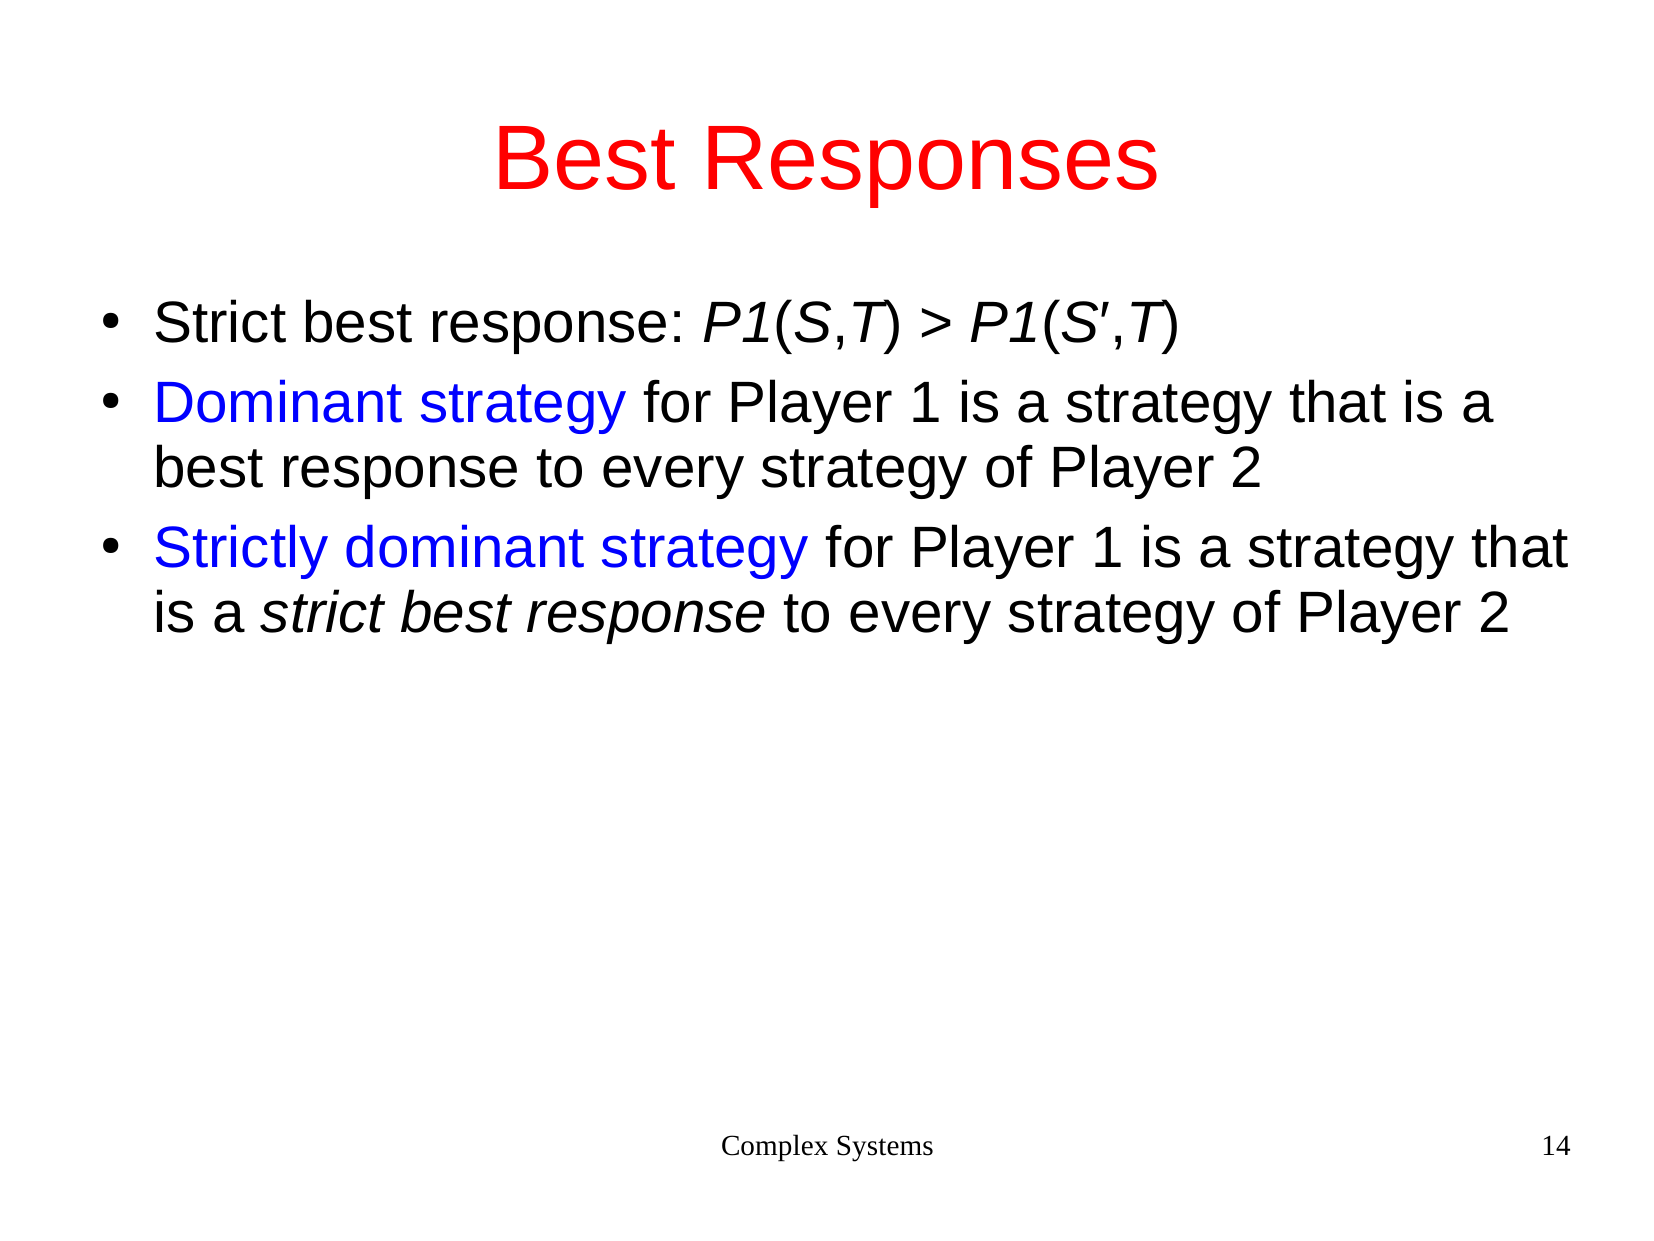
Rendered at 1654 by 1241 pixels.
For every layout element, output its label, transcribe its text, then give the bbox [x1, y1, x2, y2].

list Strict best response: P1(S,T) > P1(S′,T) Dominant strategy for Player 1 is a strategy that is a best response to every strategy of Player 2 Strictly dominant strategy for Player 1 is a strategy that is a strict best response to every strategy of Player 2 [82, 290, 1571, 1109]
title Best Responses [82, 49, 1571, 257]
